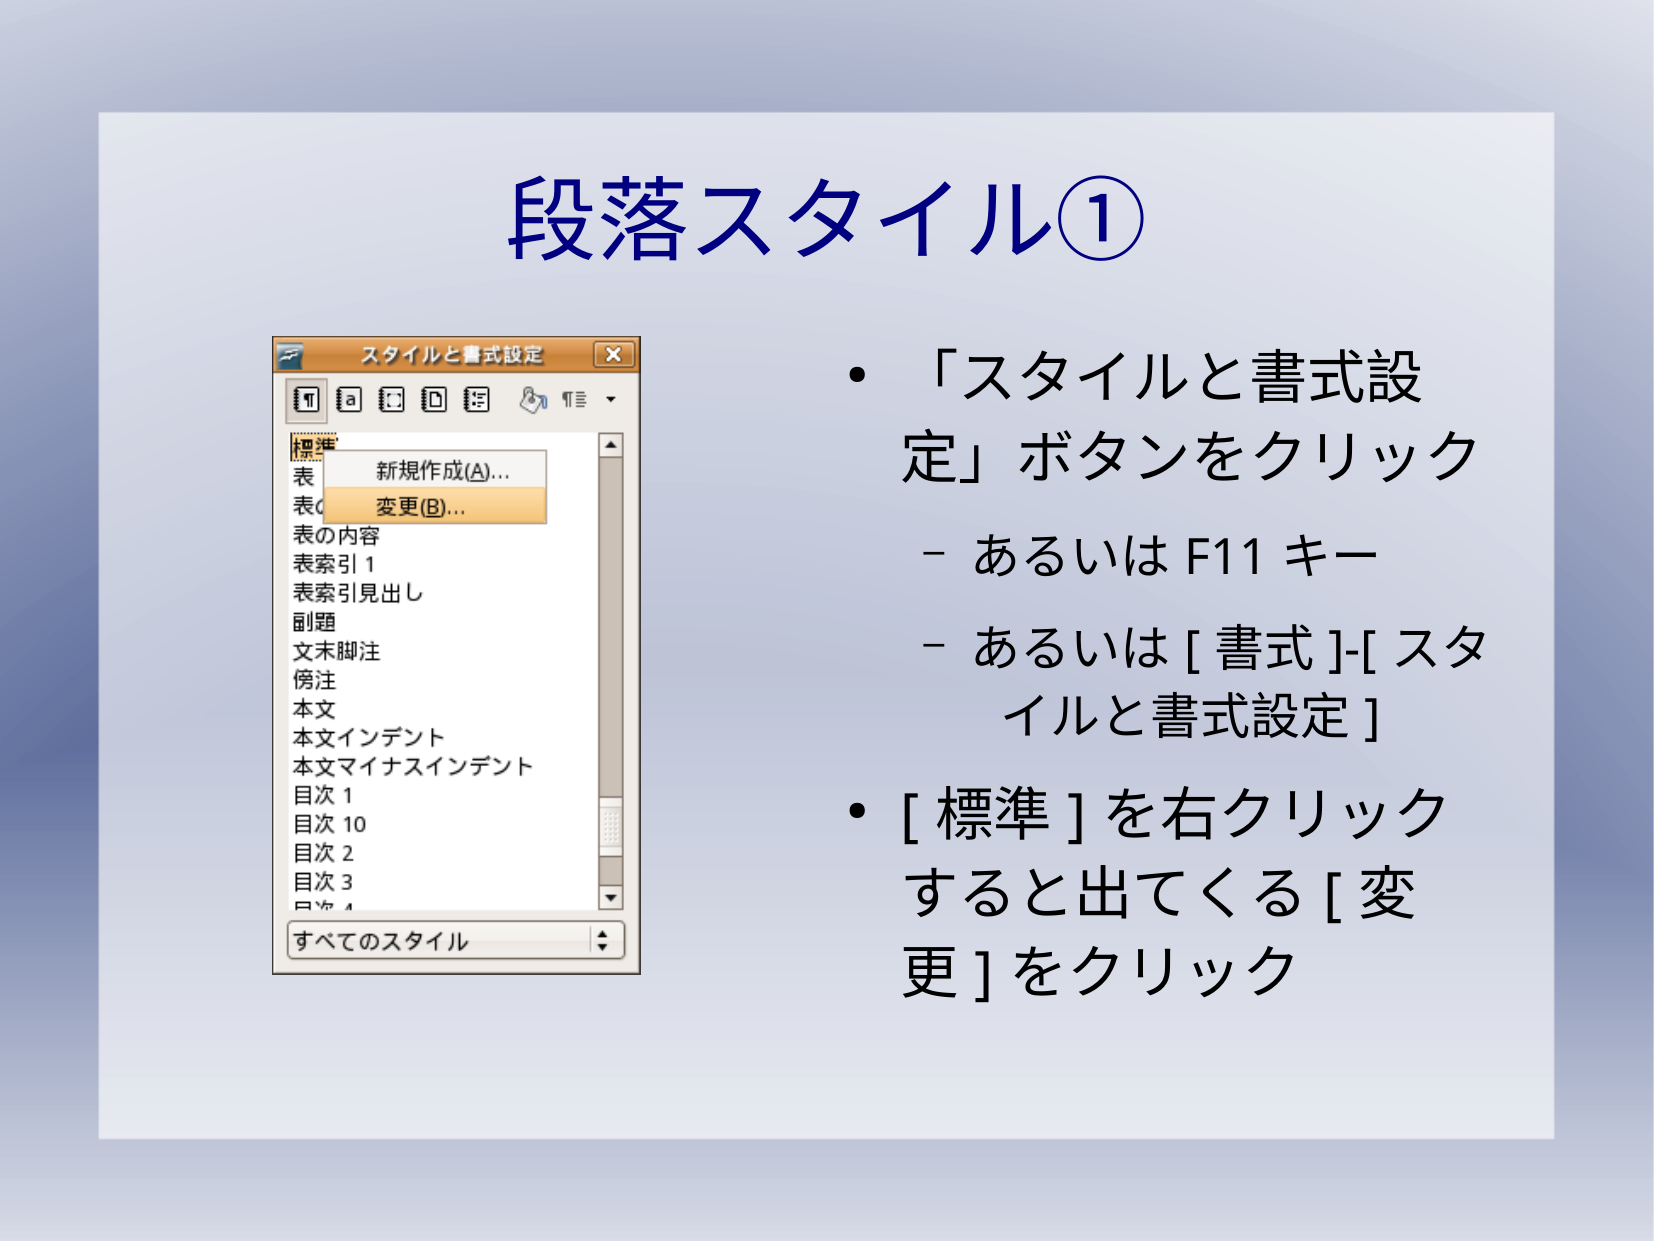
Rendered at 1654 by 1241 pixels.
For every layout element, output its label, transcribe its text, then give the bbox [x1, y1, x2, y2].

title 段落スタイル① [118, 114, 1536, 322]
list 「スタイルと書式設定」ボタンをクリック あるいはF11キー あるいは[書式]-[スタイルと書式設定] [標準]を右クリックすると出てくる[変更]をクリック [829, 336, 1507, 975]
picture [0, 0, 1654, 1241]
